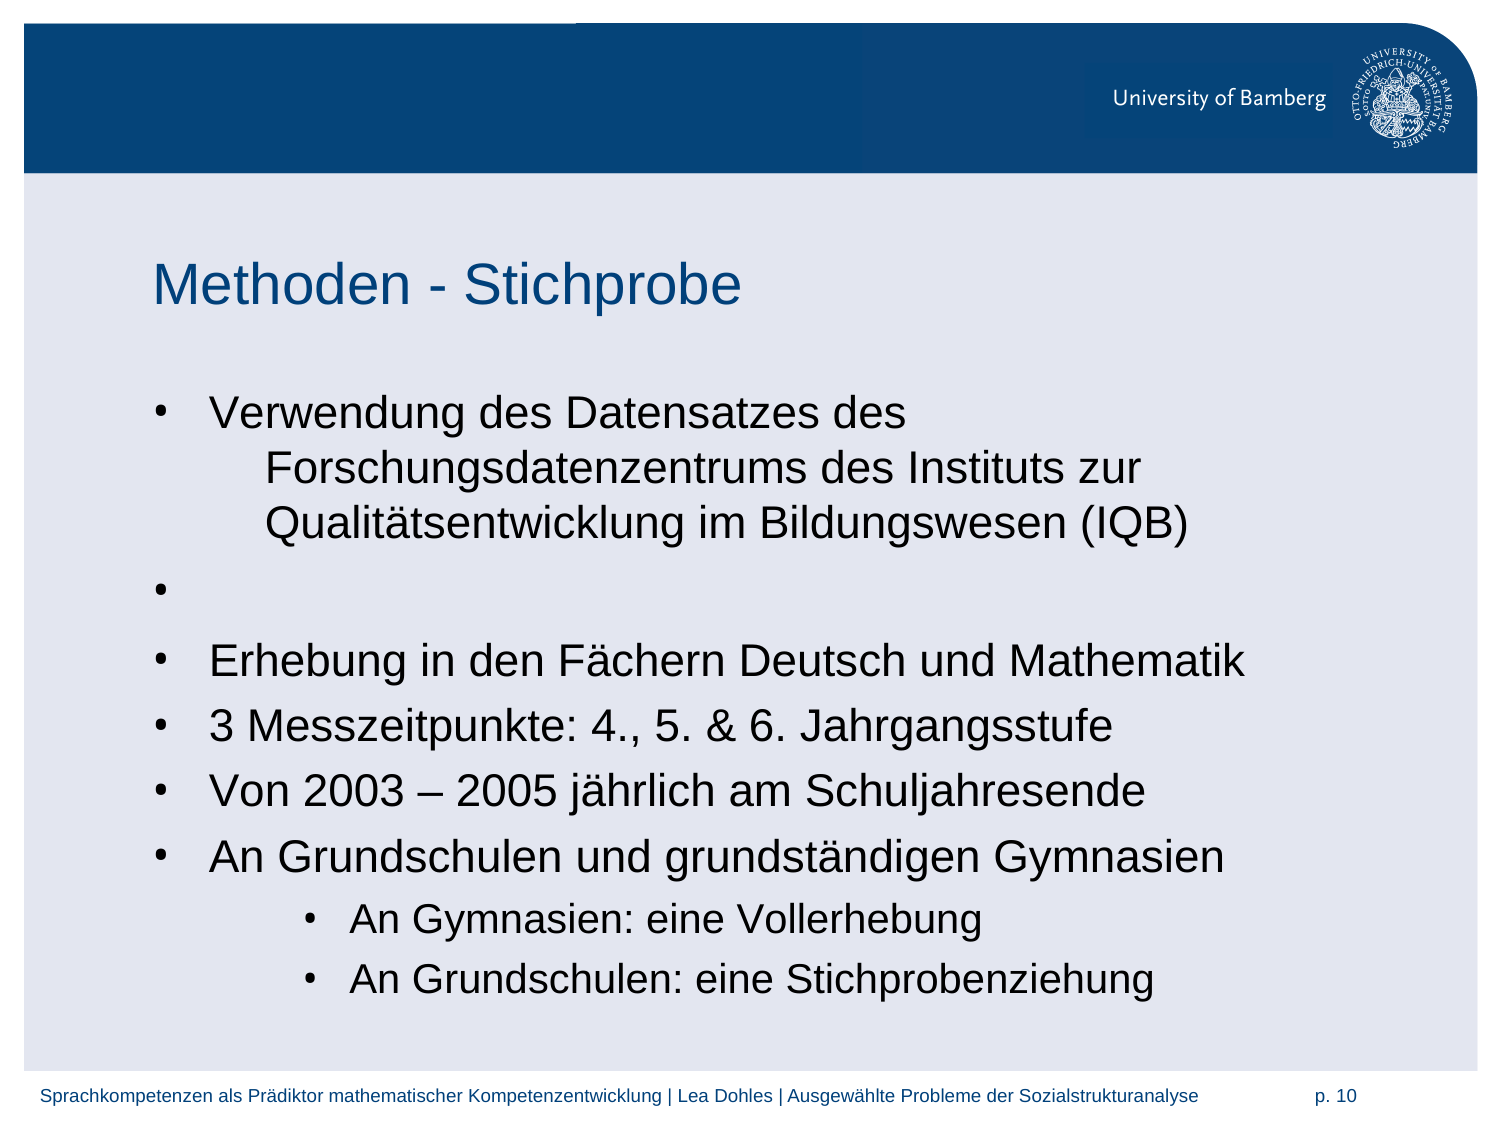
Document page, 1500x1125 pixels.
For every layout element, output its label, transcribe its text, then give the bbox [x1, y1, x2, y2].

list Verwendung des Datensatzes des Forschungsdatenzentrums des Instituts zur Qualitätsentwicklung im Bildungswesen (IQB) Erhebung in den Fächern Deutsch und Mathematik 3 Messzeitpunkte: 4., 5. & 6. Jahrgangsstufe Von 2003 – 2005 jährlich am Schuljahresende An Grundschulen und grundständigen Gymnasien An Gymnasien: eine Vollerhebung An Grundschulen: eine Stichprobenziehung [137, 375, 1363, 1022]
title Methoden - Stichprobe [137, 187, 1363, 375]
